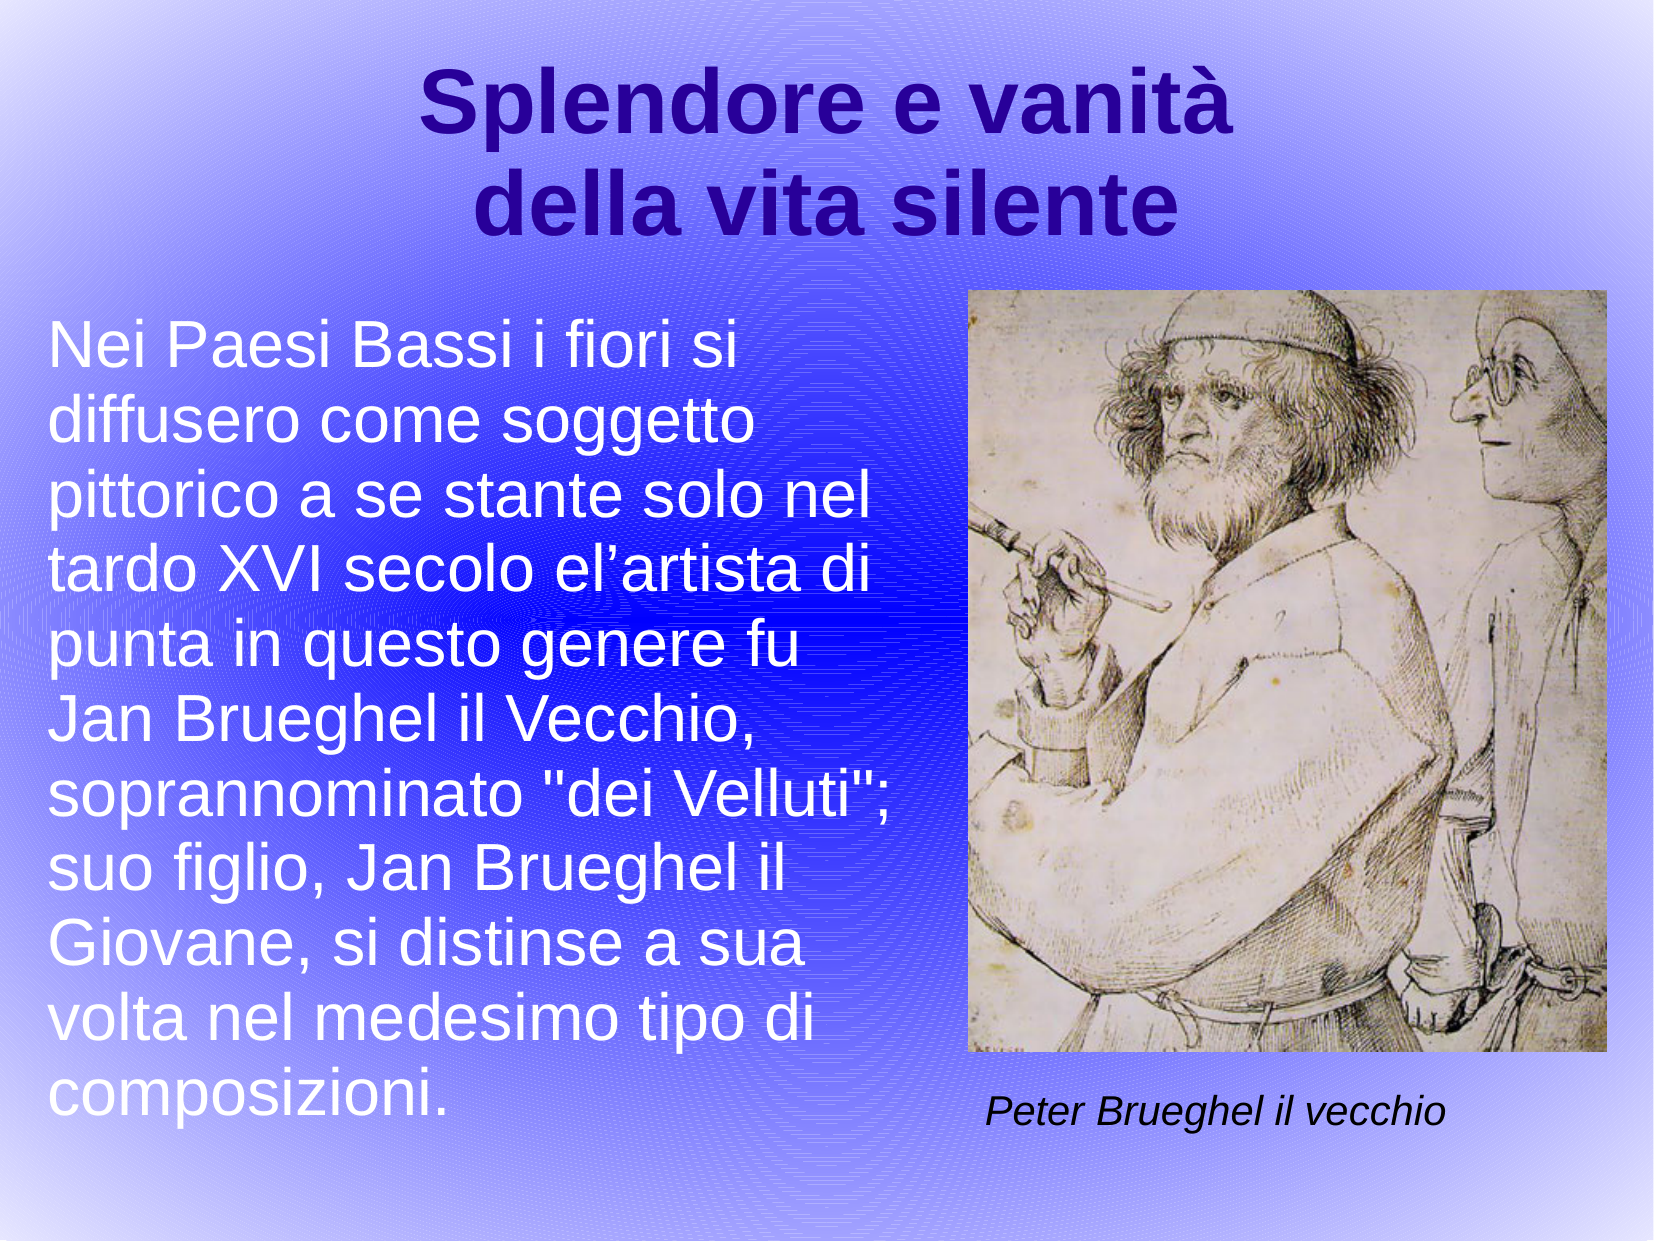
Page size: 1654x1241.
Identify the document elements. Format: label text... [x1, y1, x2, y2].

picture [968, 290, 1607, 1052]
title Splendore e vanità della vita silente [82, 49, 1571, 257]
text_box Peter Brueghel il vecchio [973, 1087, 1477, 1134]
list Nei Paesi Bassi i fiori si diffusero come soggetto pittorico a se stante solo nel tardo XVI secolo el’artista di punta in questo genere fu Jan Brueghel il Vecchio, soprannominato "dei Velluti"; suo figlio, Jan Brueghel il Giovane, si distinse a sua volta nel medesimo tipo di composizioni. [47, 307, 910, 1211]
